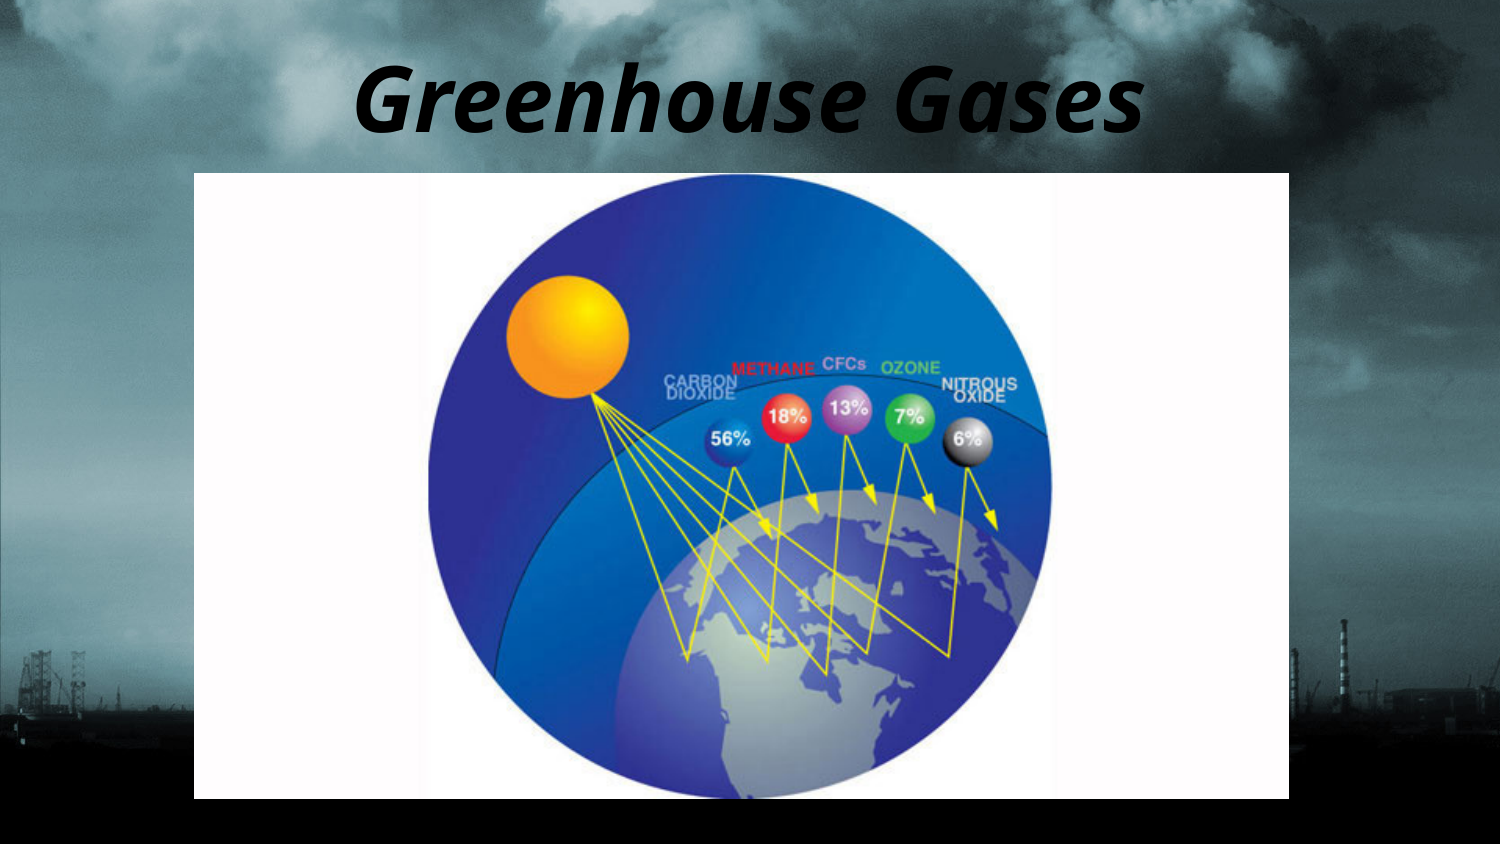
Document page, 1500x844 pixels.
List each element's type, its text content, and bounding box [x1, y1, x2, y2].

title Greenhouse Gases [75, 33, 1425, 175]
picture [0, 0, 1500, 844]
